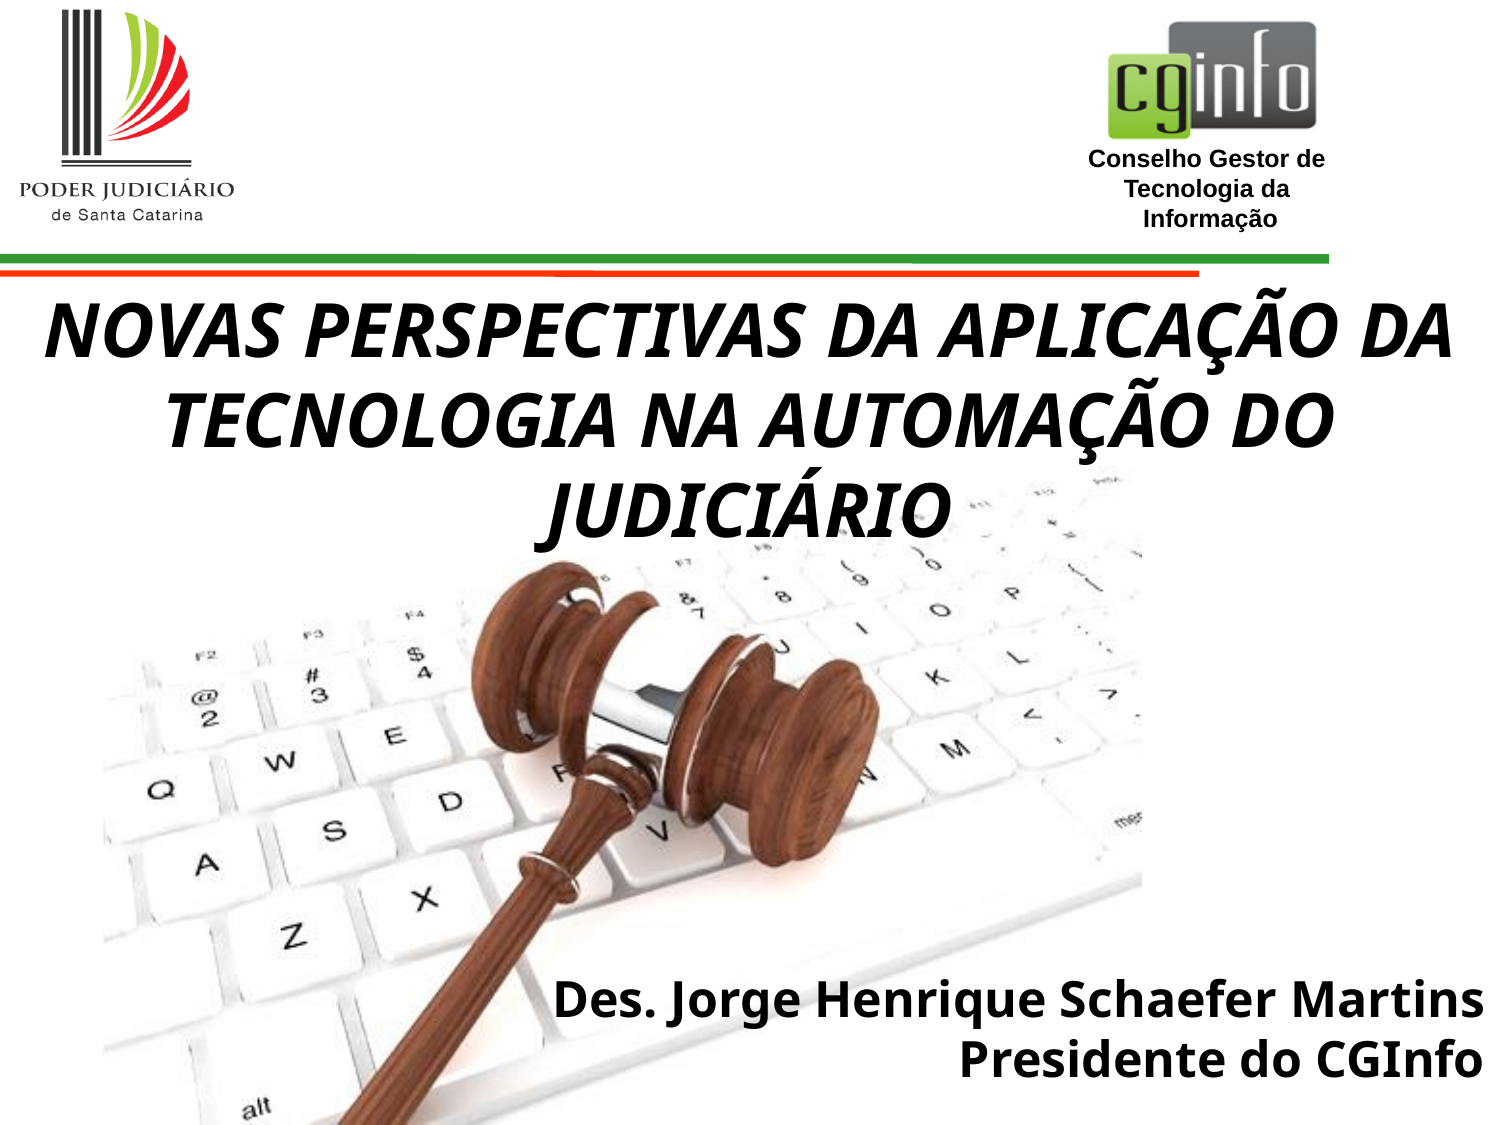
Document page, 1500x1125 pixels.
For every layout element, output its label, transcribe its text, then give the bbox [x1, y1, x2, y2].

picture [102, 1113, 1142, 1125]
text_box Conselho Gestor de Tecnologia da Informação [1040, 140, 1381, 235]
picture [0, 0, 250, 244]
text_box NOVAS PERSPECTIVAS DA APLICAÇÃO DA TECNOLOGIA NA AUTOMAÇÃO DO JUDICIÁRIO Des. Jorge Henrique Schaefer Martins Presidente do CGInfo [0, 275, 1500, 1113]
picture [1096, 0, 1329, 140]
